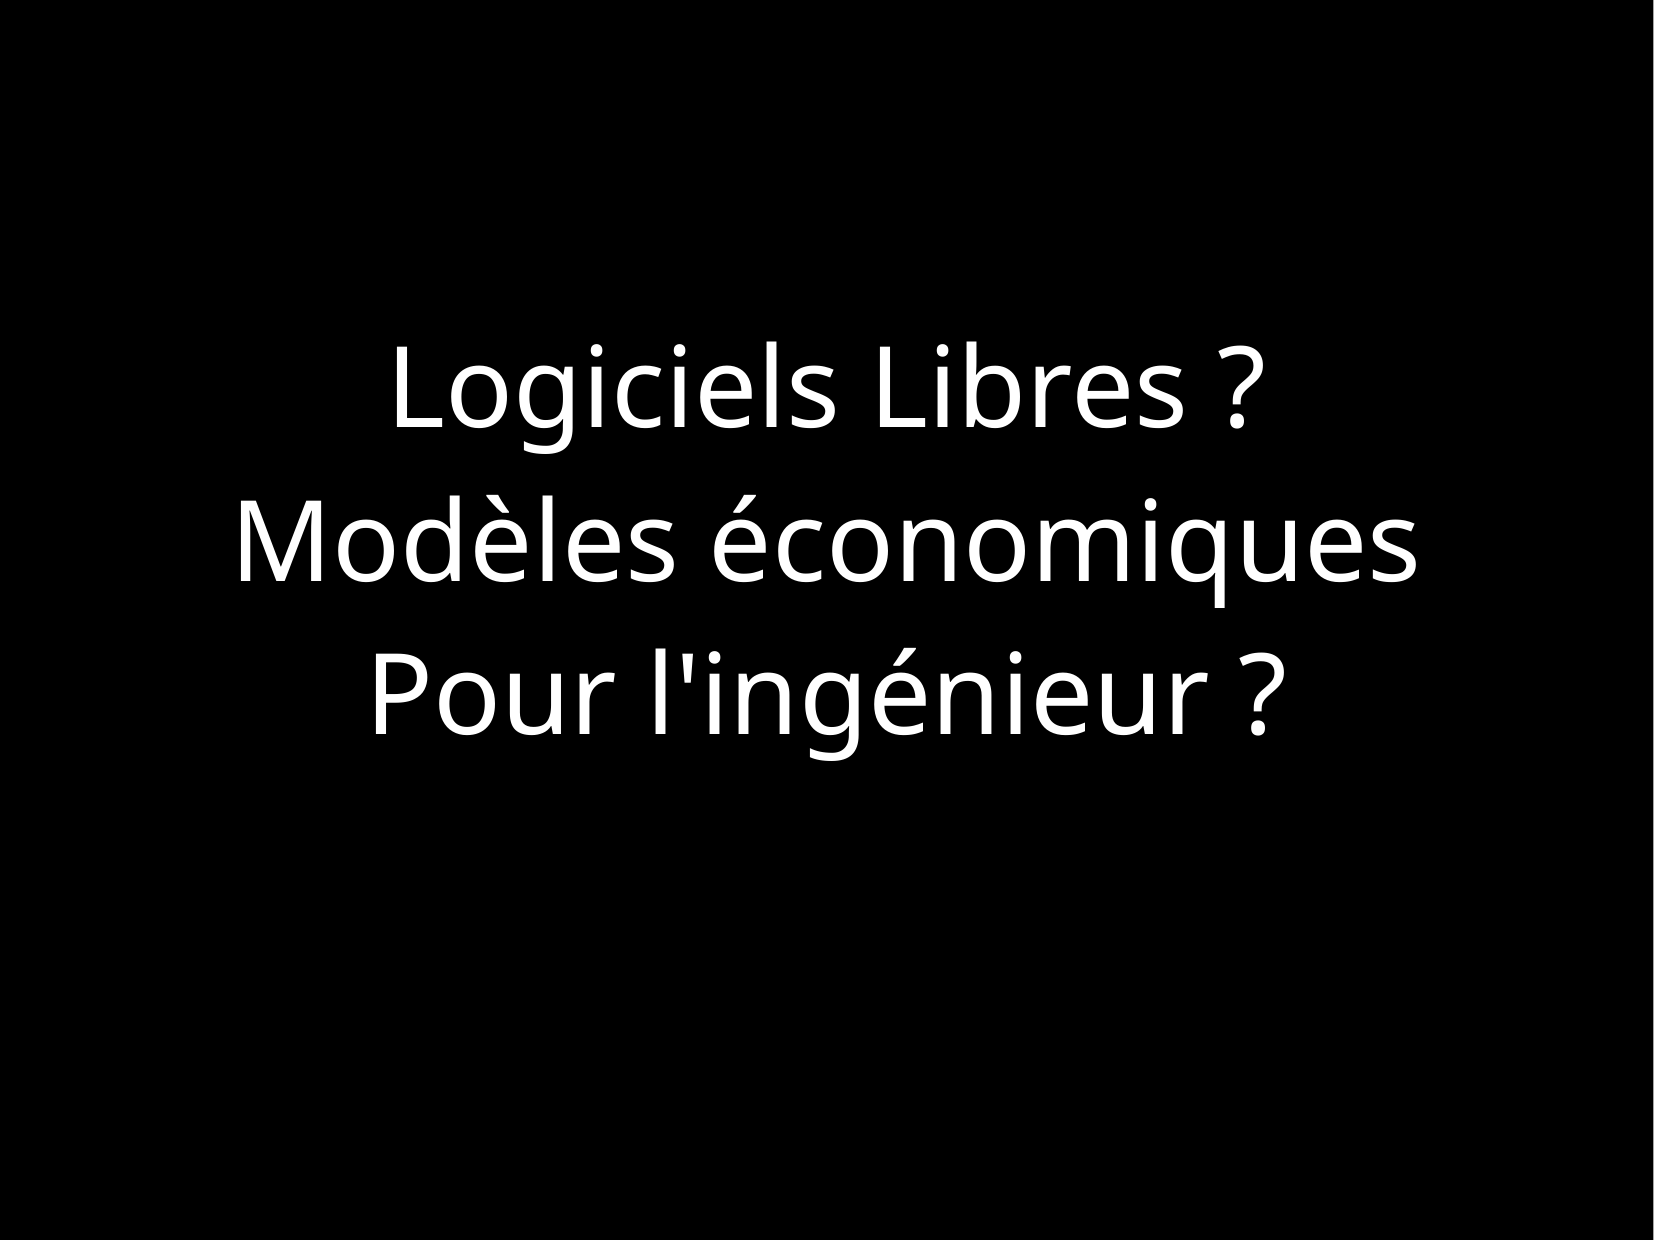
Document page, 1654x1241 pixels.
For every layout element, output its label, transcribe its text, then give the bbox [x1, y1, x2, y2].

title Logiciels Libres ? Modèles économiques Pour l'ingénieur ? [82, 56, 1571, 1172]
